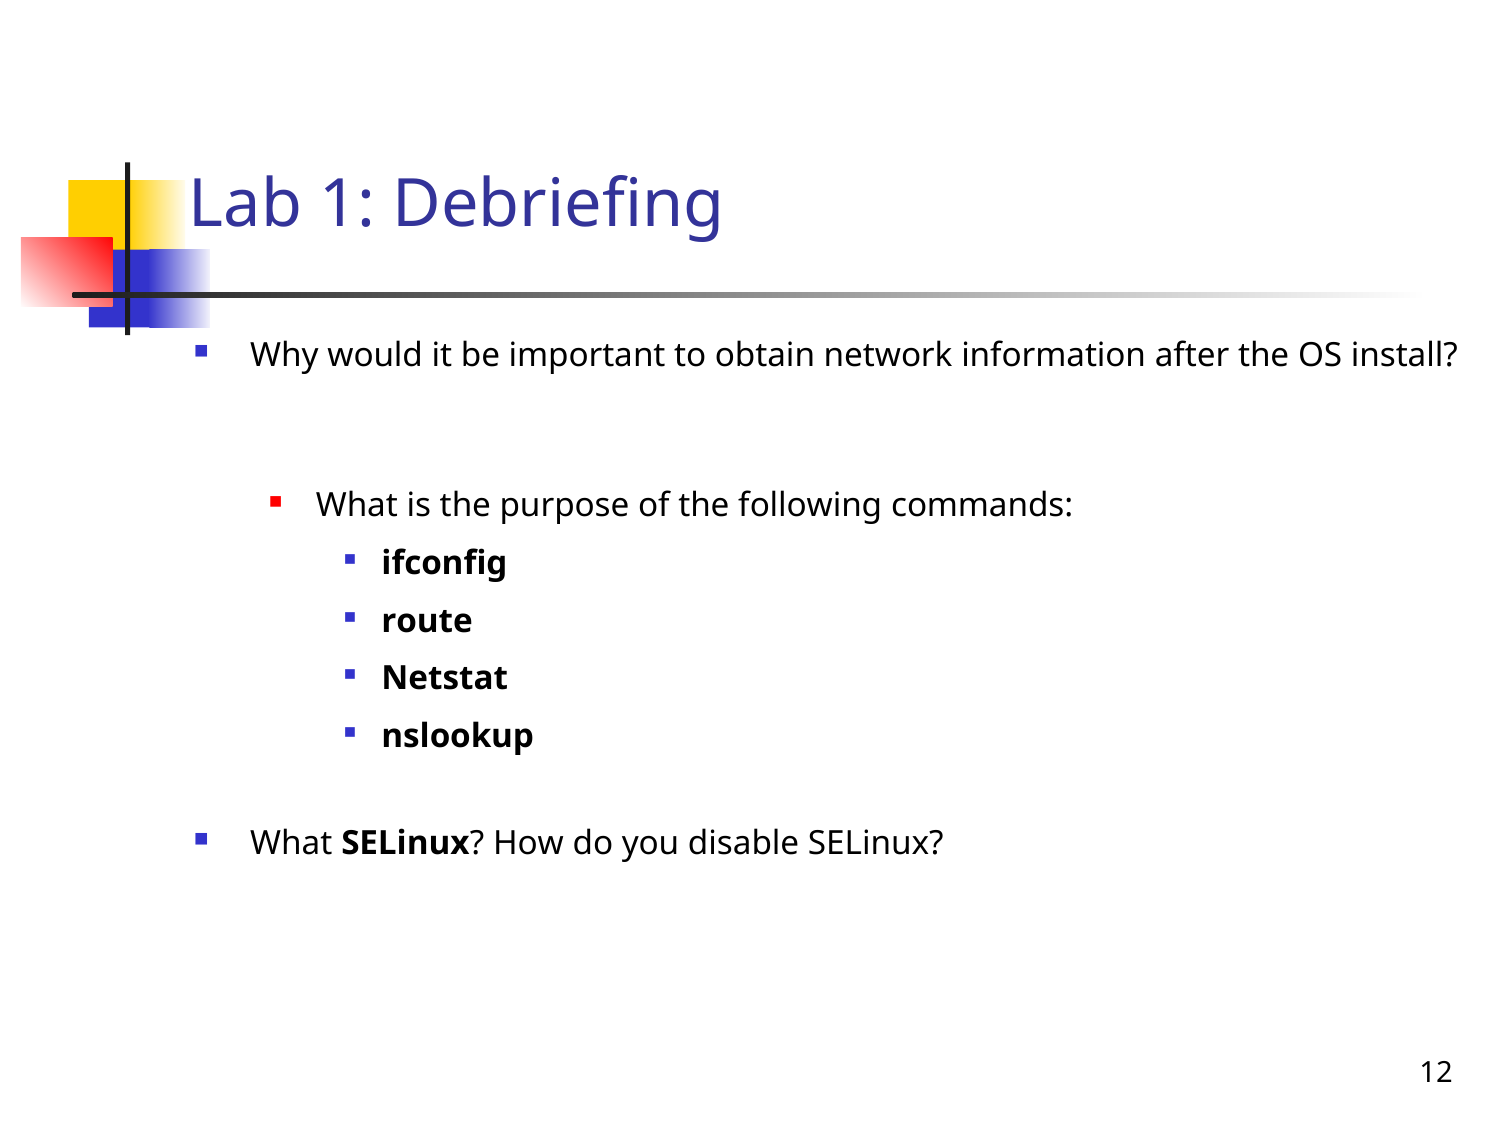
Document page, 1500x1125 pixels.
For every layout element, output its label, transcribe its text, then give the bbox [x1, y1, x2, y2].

title Lab 1: Debriefing [188, 42, 1468, 268]
list Why would it be important to obtain network information after the OS install? What is the purpose of the following commands: ifconfig route Netstat nslookup What SELinux? How do you disable SELinux? [193, 331, 1469, 1059]
